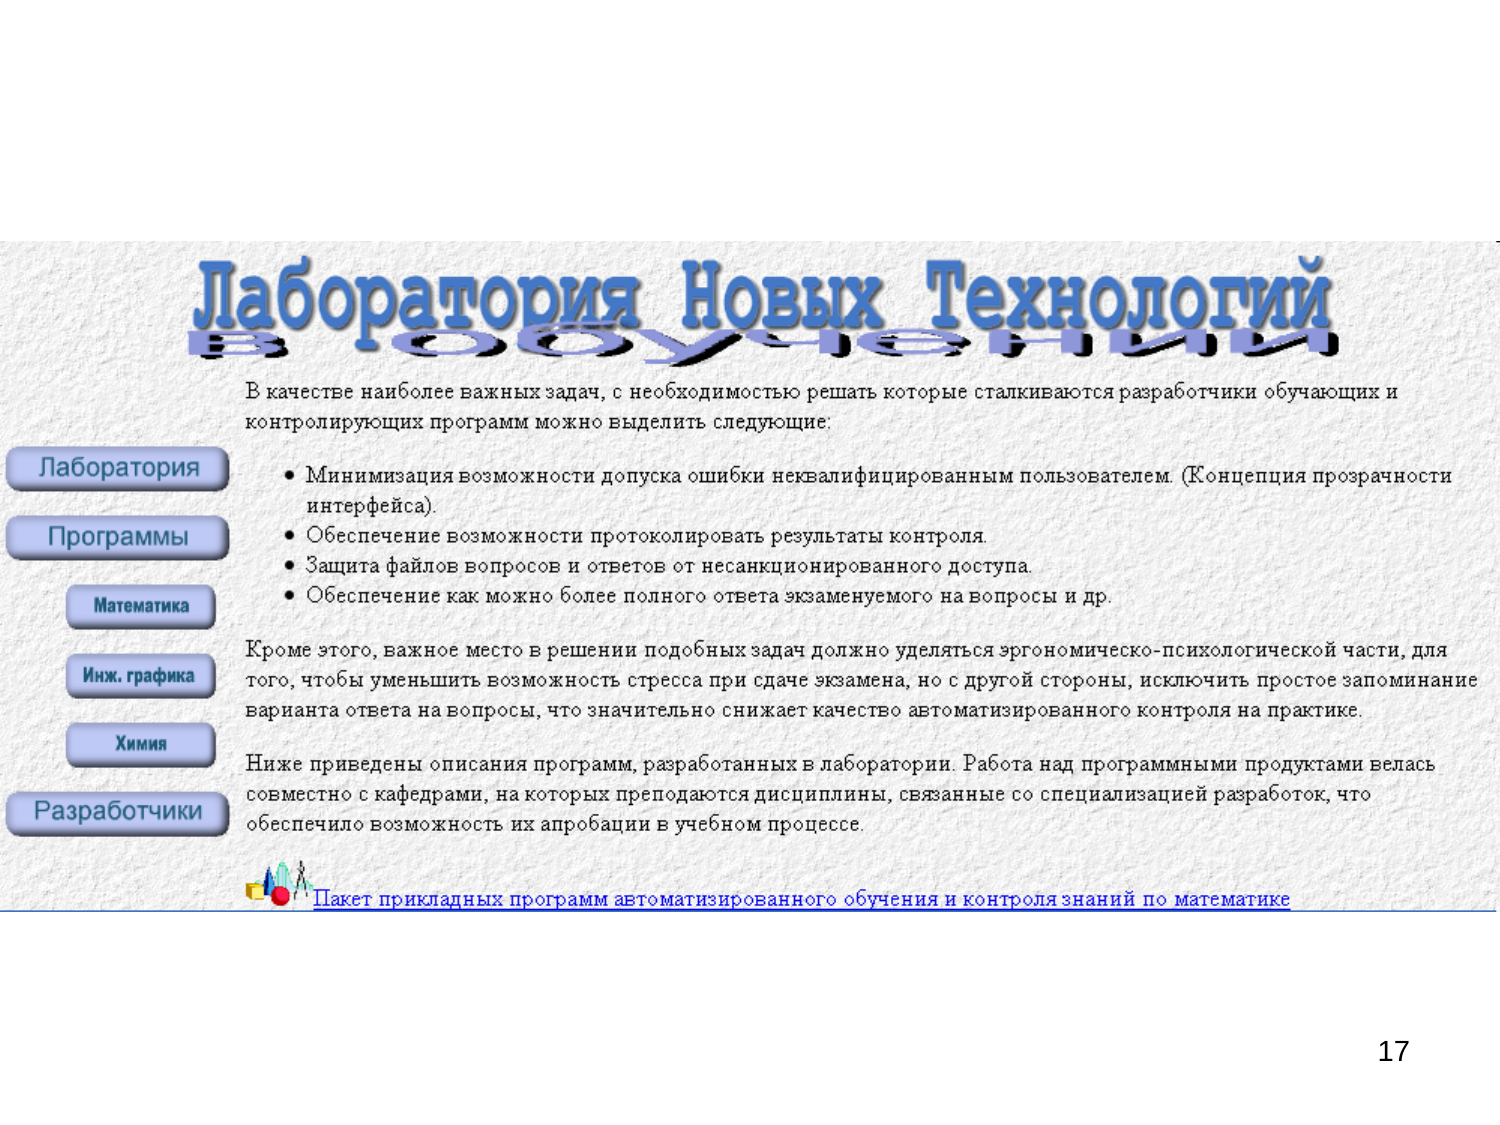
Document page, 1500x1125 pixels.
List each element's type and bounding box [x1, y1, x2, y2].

picture [0, 241, 1500, 912]
